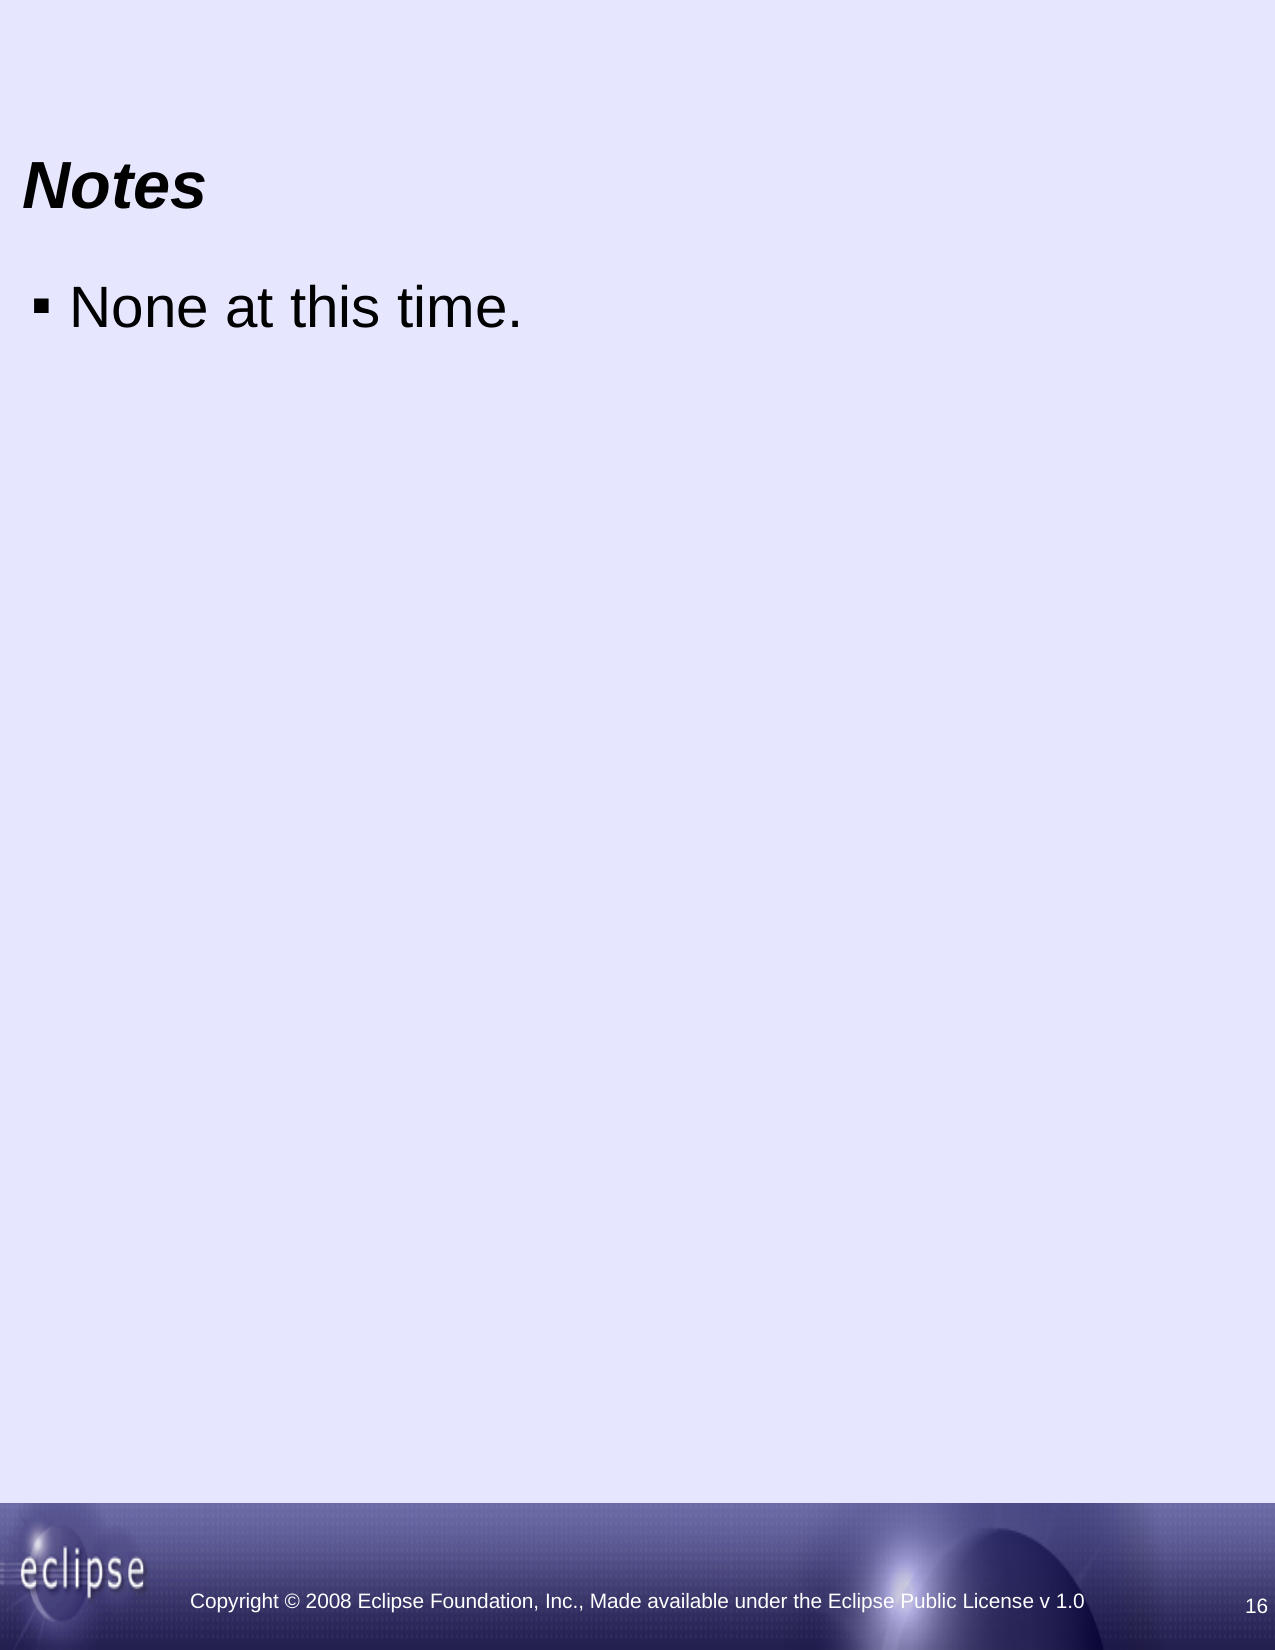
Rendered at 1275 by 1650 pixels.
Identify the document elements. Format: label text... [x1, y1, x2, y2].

title Notes [22, 123, 1253, 252]
picture [0, 1503, 1275, 1650]
list None at this time. [31, 274, 1244, 1497]
